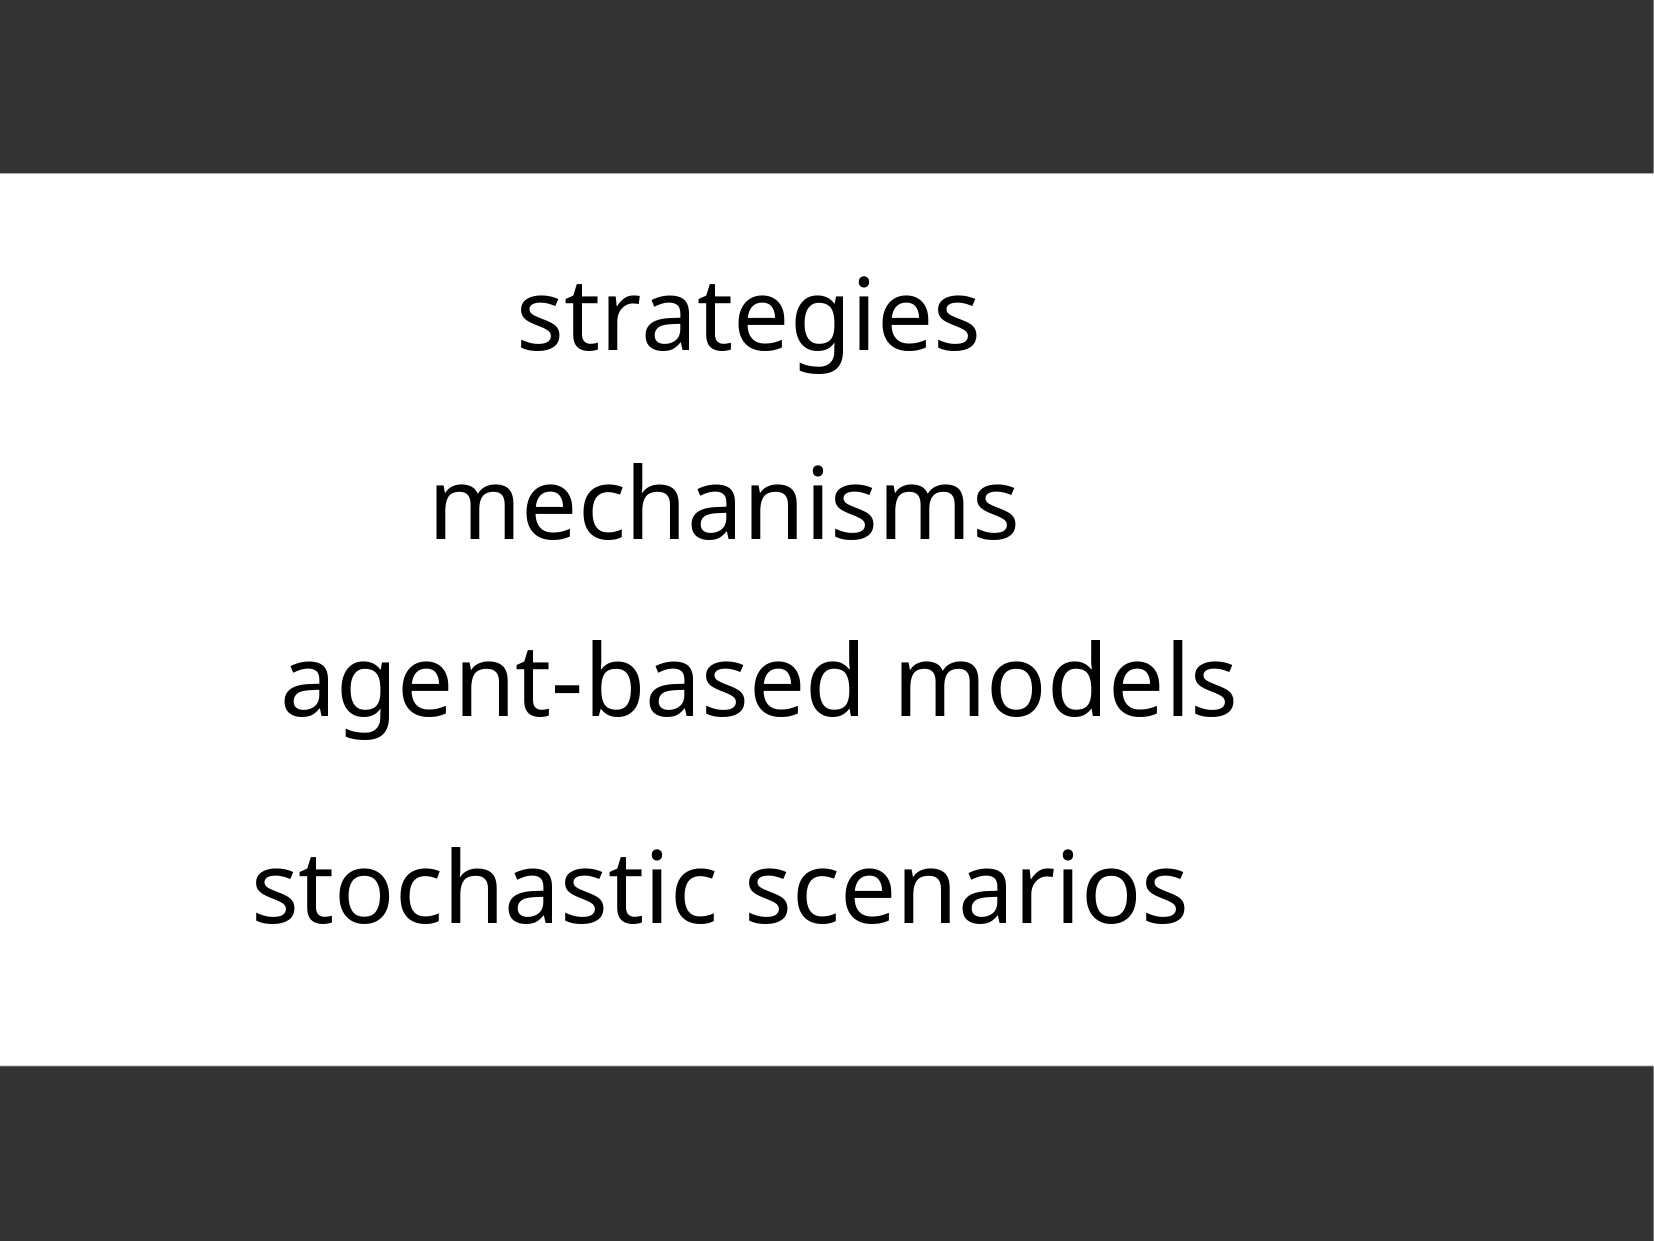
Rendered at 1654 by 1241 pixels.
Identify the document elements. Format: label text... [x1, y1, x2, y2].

text_box mechanisms [413, 425, 1211, 562]
picture [0, 0, 1654, 1241]
text_box agent-based models [265, 602, 1536, 739]
text_box stochastic scenarios [236, 809, 1506, 945]
text_box strategies [501, 236, 1123, 373]
